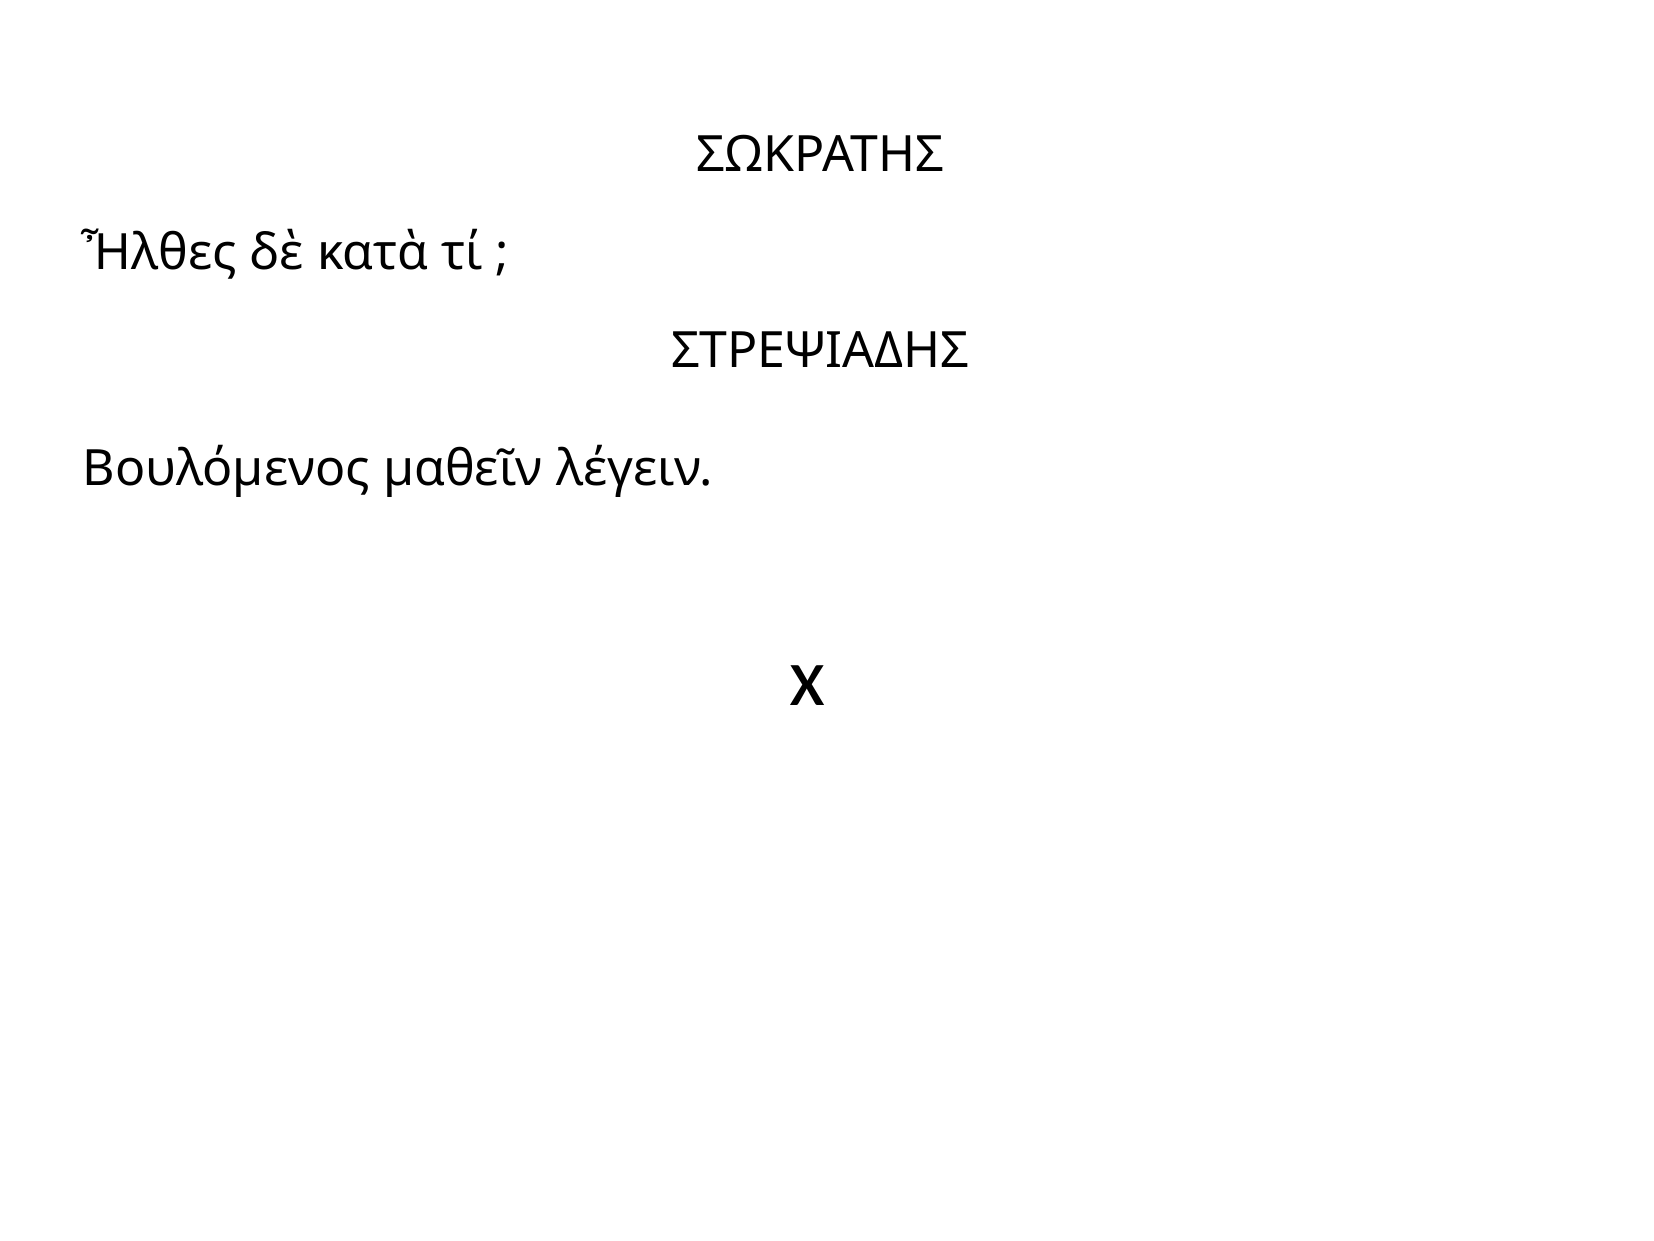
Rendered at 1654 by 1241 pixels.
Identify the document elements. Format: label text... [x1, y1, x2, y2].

list ΣΩΚΡΑΤΗΣ Ἦλθες δὲ κατὰ τί ; ΣΤΡΕΨΙΑΔΗΣ Βουλόμενος μαθεῖν λέγειν. x [82, 118, 1571, 1222]
